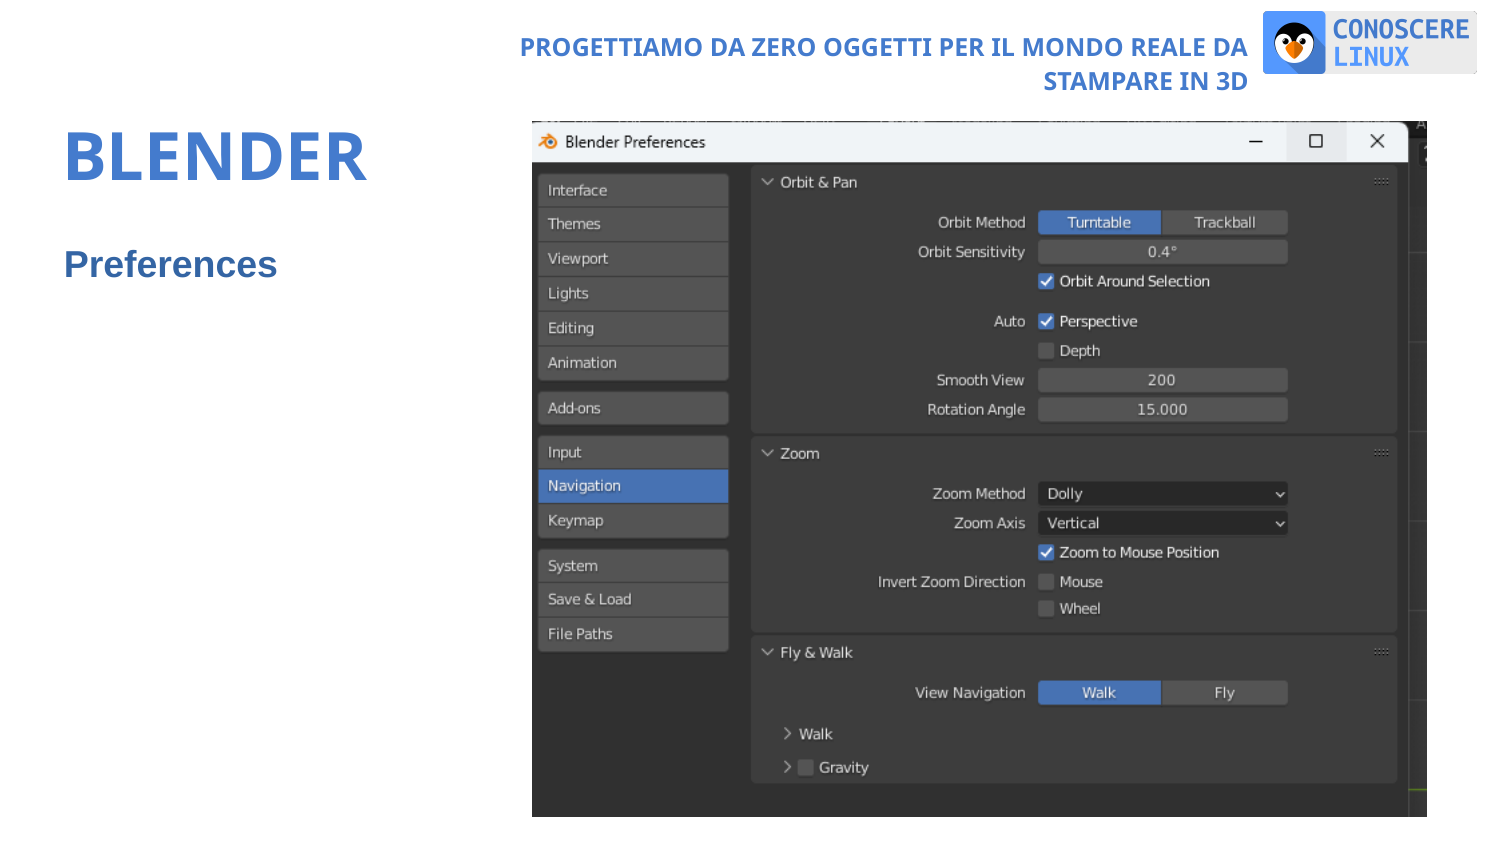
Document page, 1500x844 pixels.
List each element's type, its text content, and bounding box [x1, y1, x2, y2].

text_box PROGETTIAMO DA ZERO OGGETTI PER IL MONDO REALE DA STAMPARE IN 3D [437, 21, 1264, 91]
title Preferences [48, 224, 692, 588]
text_box BLENDER [47, 102, 1236, 260]
picture [1263, 11, 1477, 74]
picture [532, 121, 1427, 817]
